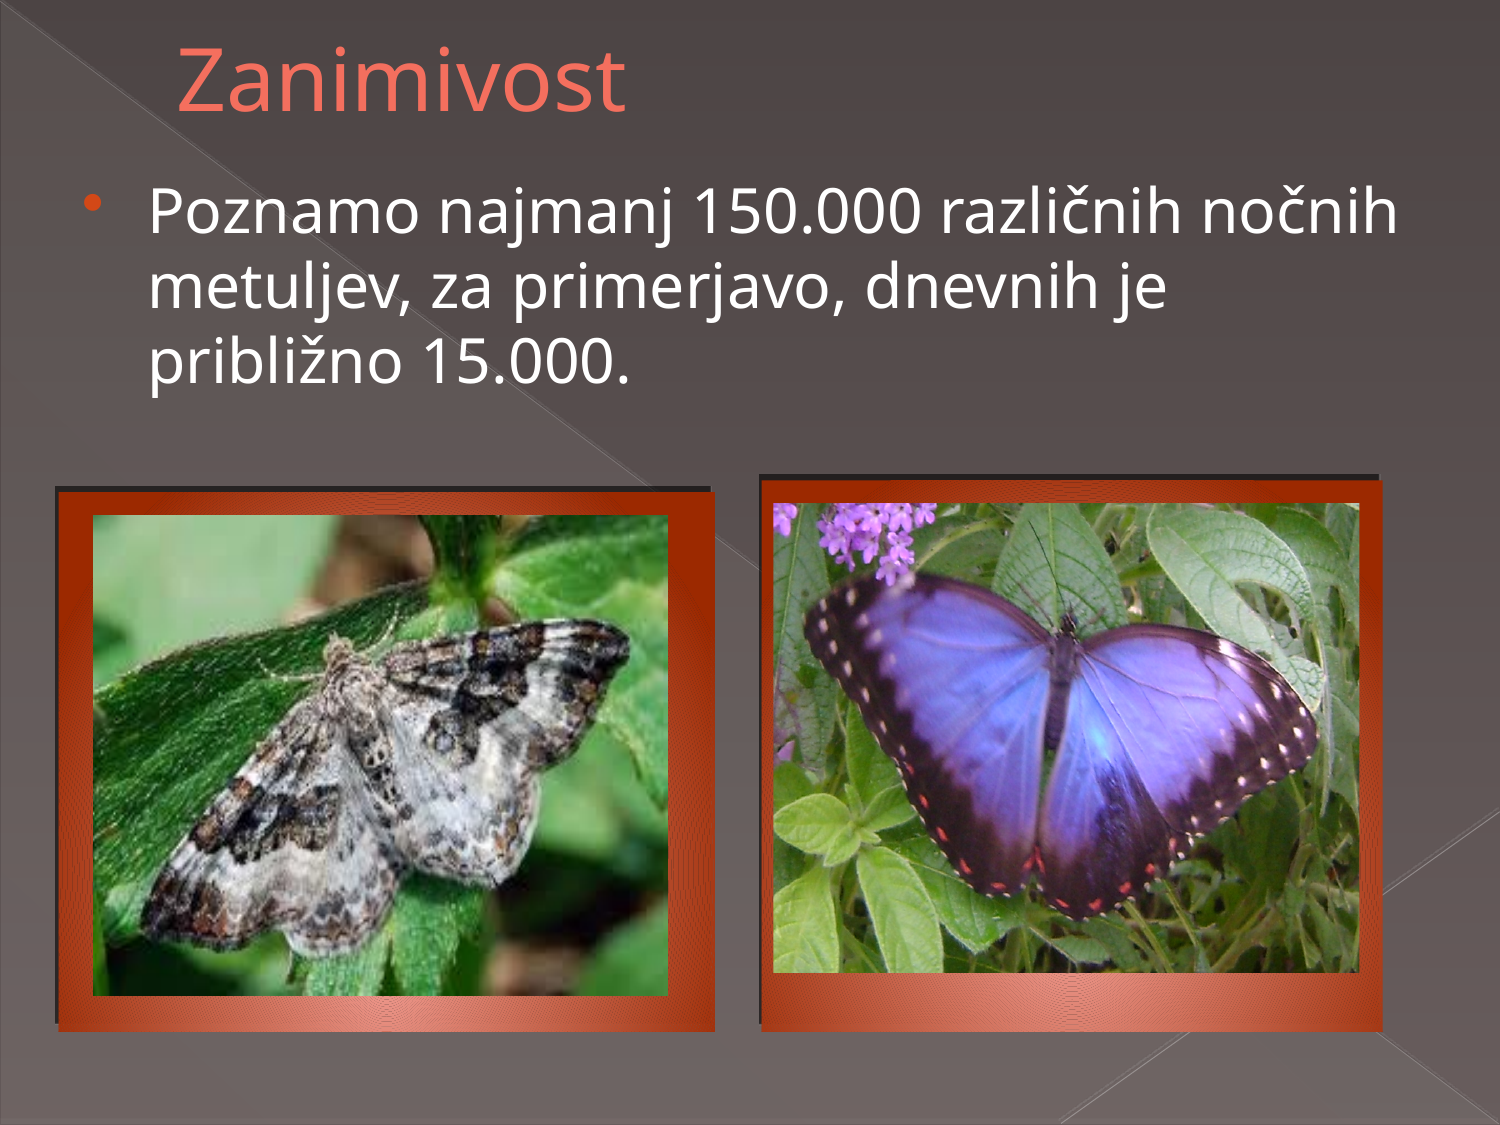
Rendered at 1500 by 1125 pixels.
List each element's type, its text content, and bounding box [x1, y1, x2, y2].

picture [773, 503, 1360, 973]
picture [93, 515, 668, 997]
list Poznamo najmanj 150.000 različnih nočnih metuljev, za primerjavo, dnevnih je približno 15.000. [58, 164, 1425, 1102]
text_box [761, 480, 1383, 1032]
title Zanimivost [82, 0, 1432, 153]
text_box [58, 492, 715, 1032]
